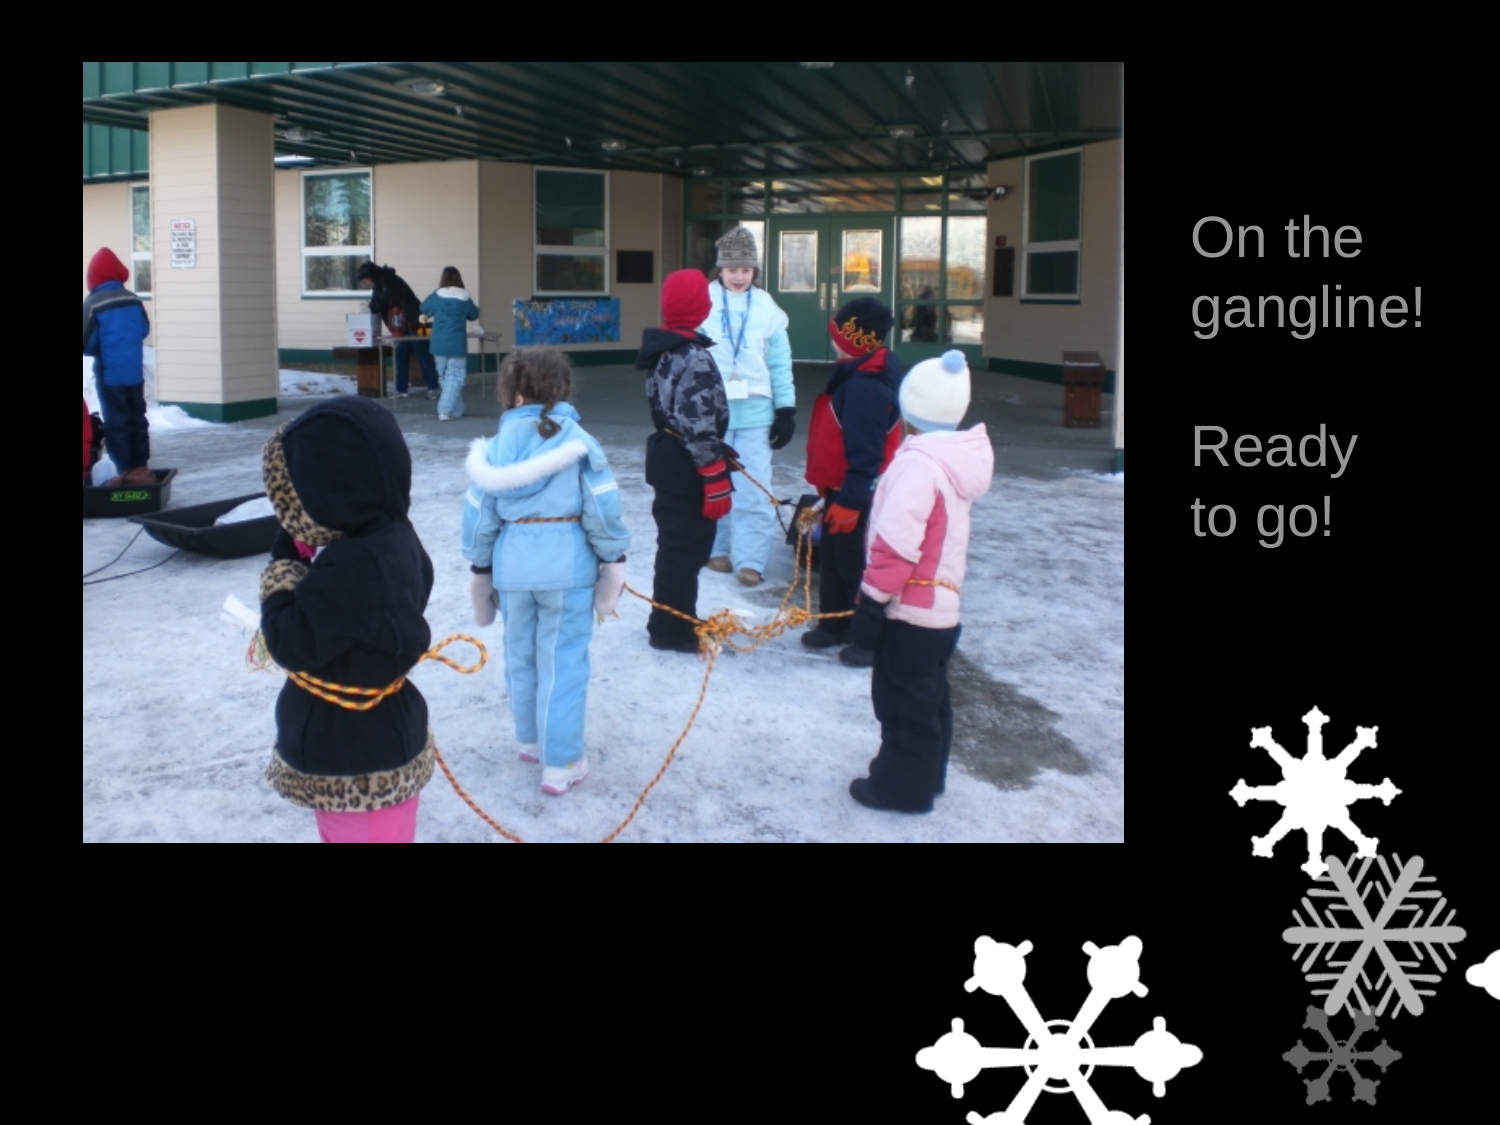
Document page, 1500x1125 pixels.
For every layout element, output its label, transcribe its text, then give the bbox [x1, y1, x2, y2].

text_box On the gangline! Ready to go! [1175, 191, 1463, 560]
picture [83, 62, 1124, 843]
